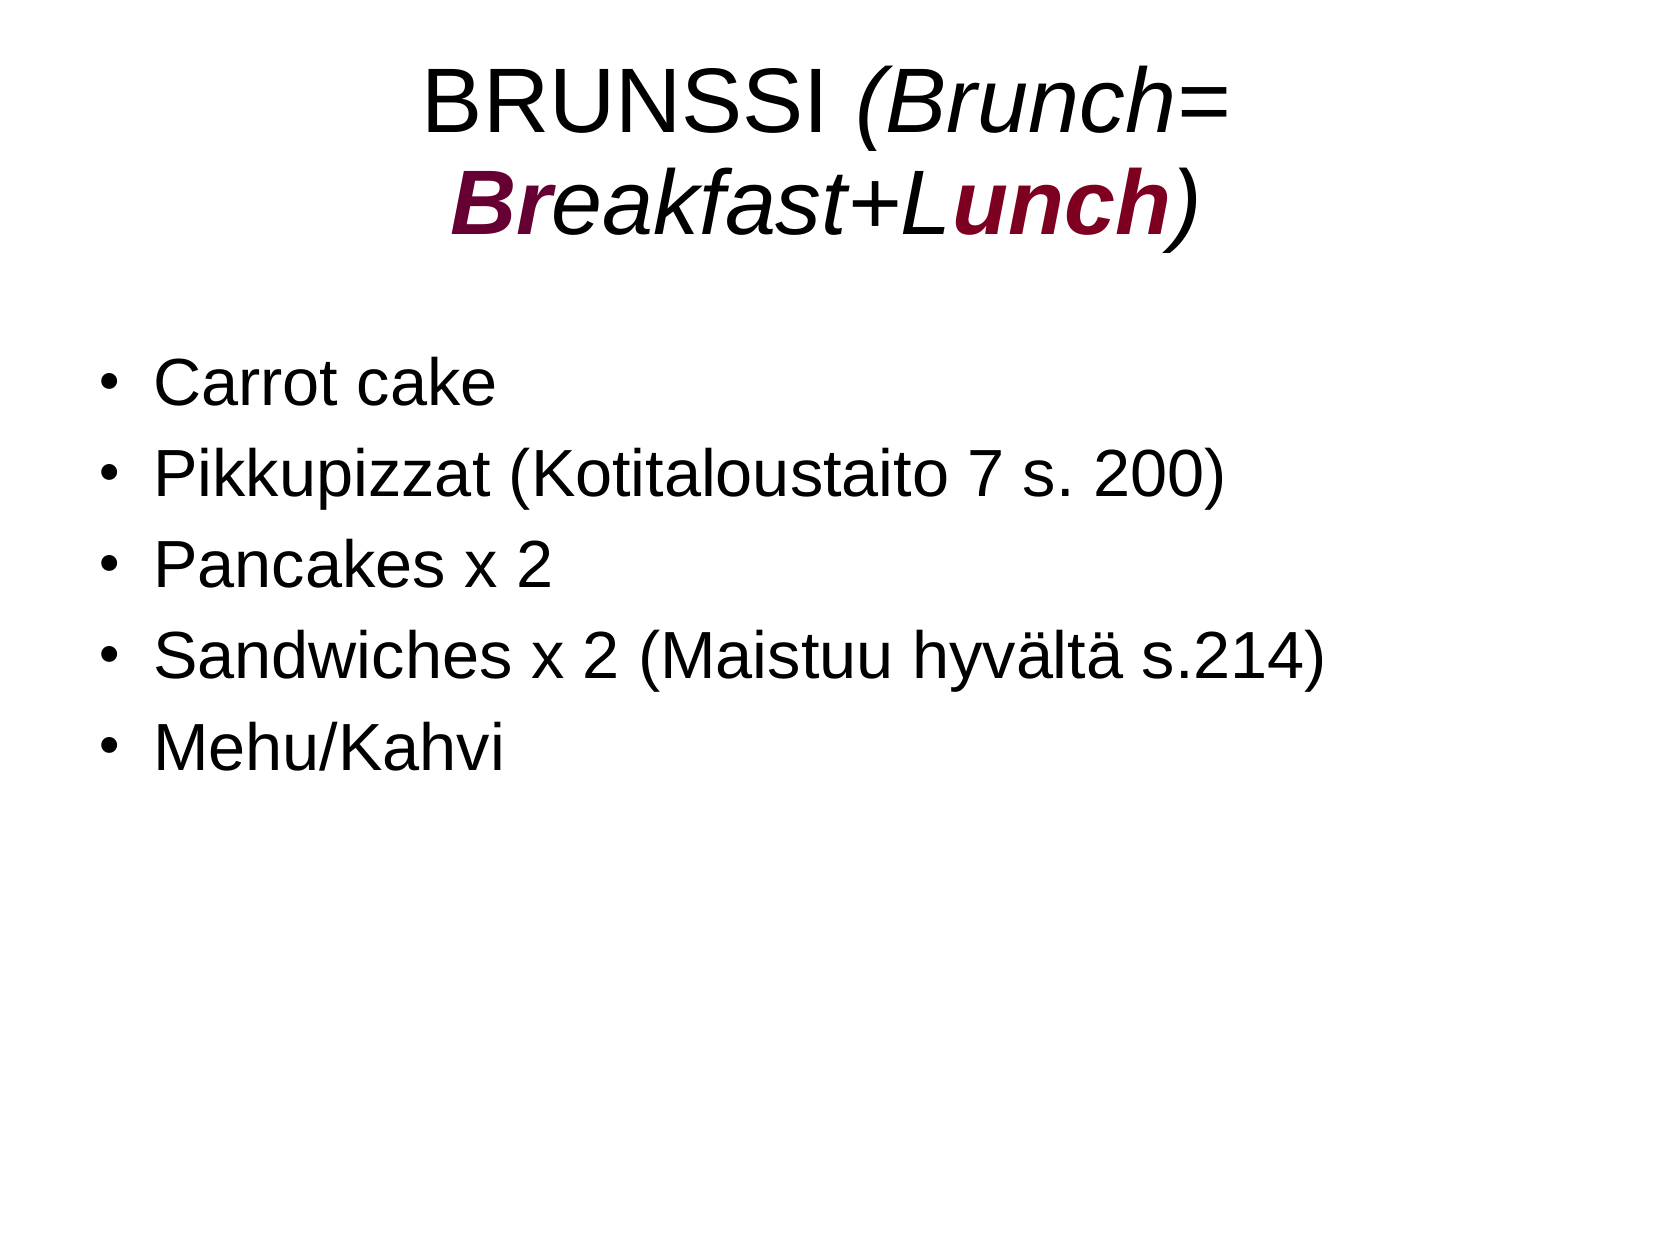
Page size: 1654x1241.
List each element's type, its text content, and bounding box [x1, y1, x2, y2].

title BRUNSSI (Brunch= Breakfast+Lunch) [82, 23, 1570, 283]
list Carrot cake Pikkupizzat (Kotitaloustaito 7 s. 200) Pancakes x 2 Sandwiches x 2 (Maistuu hyvältä s.214) Mehu/Kahvi [82, 338, 1570, 1241]
